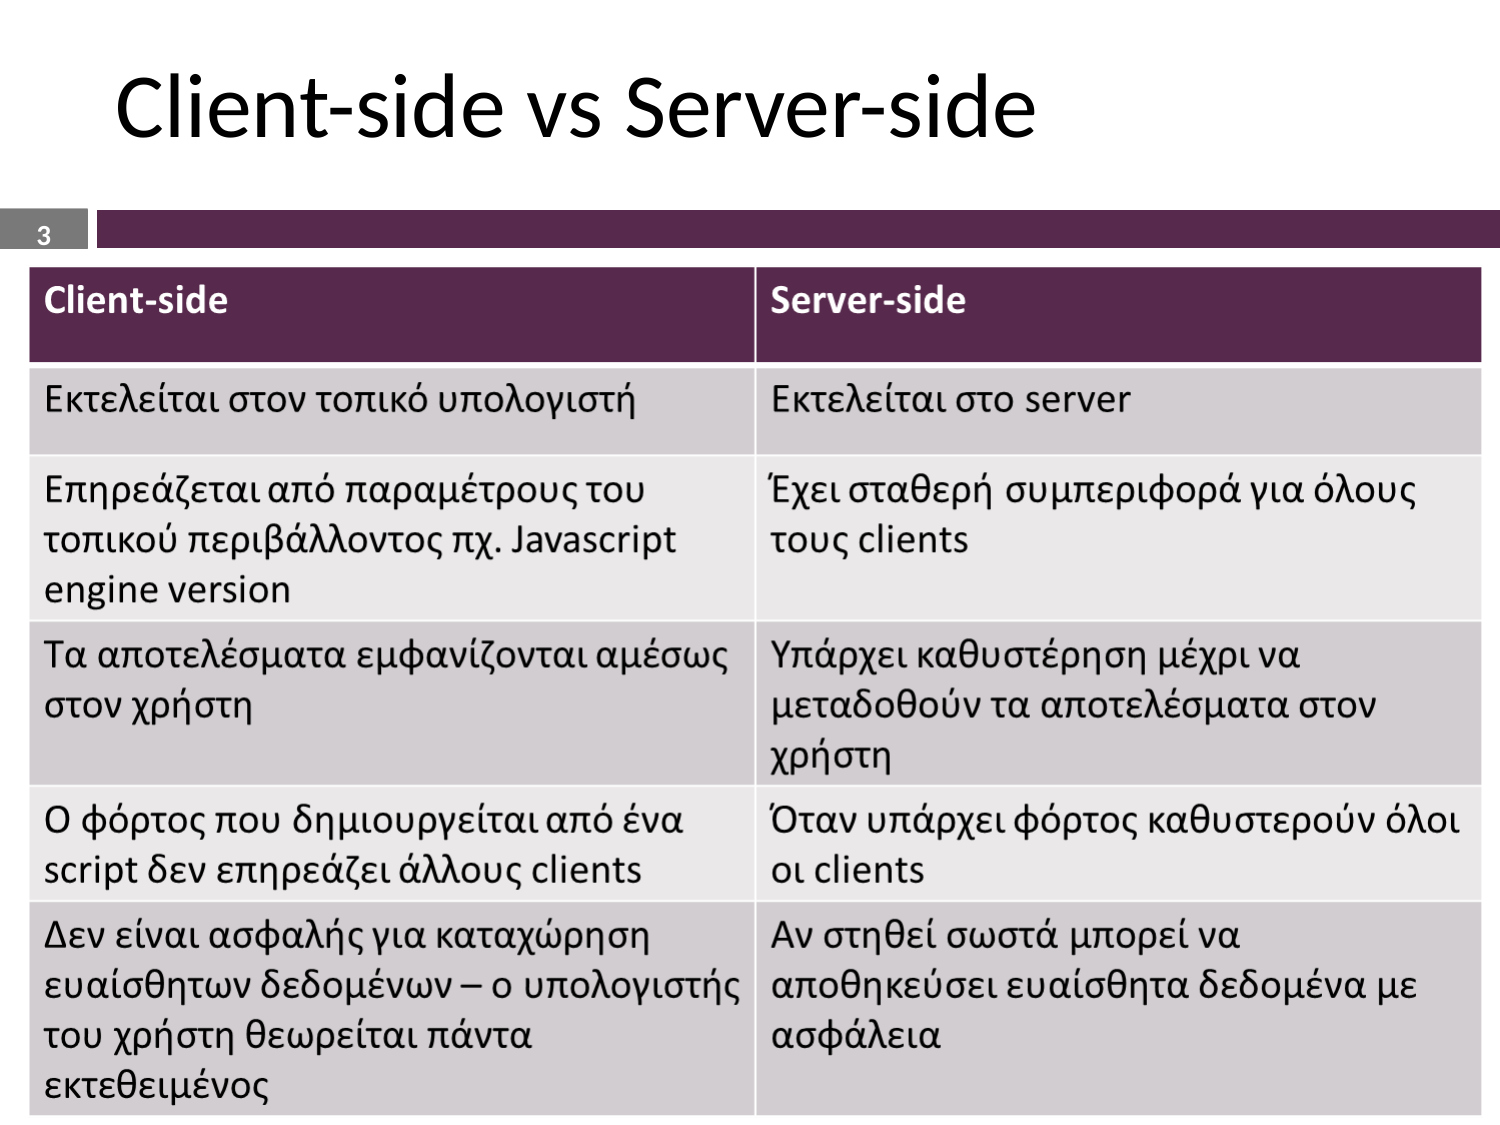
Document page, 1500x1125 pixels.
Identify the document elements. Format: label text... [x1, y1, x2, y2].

text_box [0, 208, 88, 249]
picture [28, 262, 1483, 1125]
title Client-side vs Server-side [100, 19, 1438, 182]
